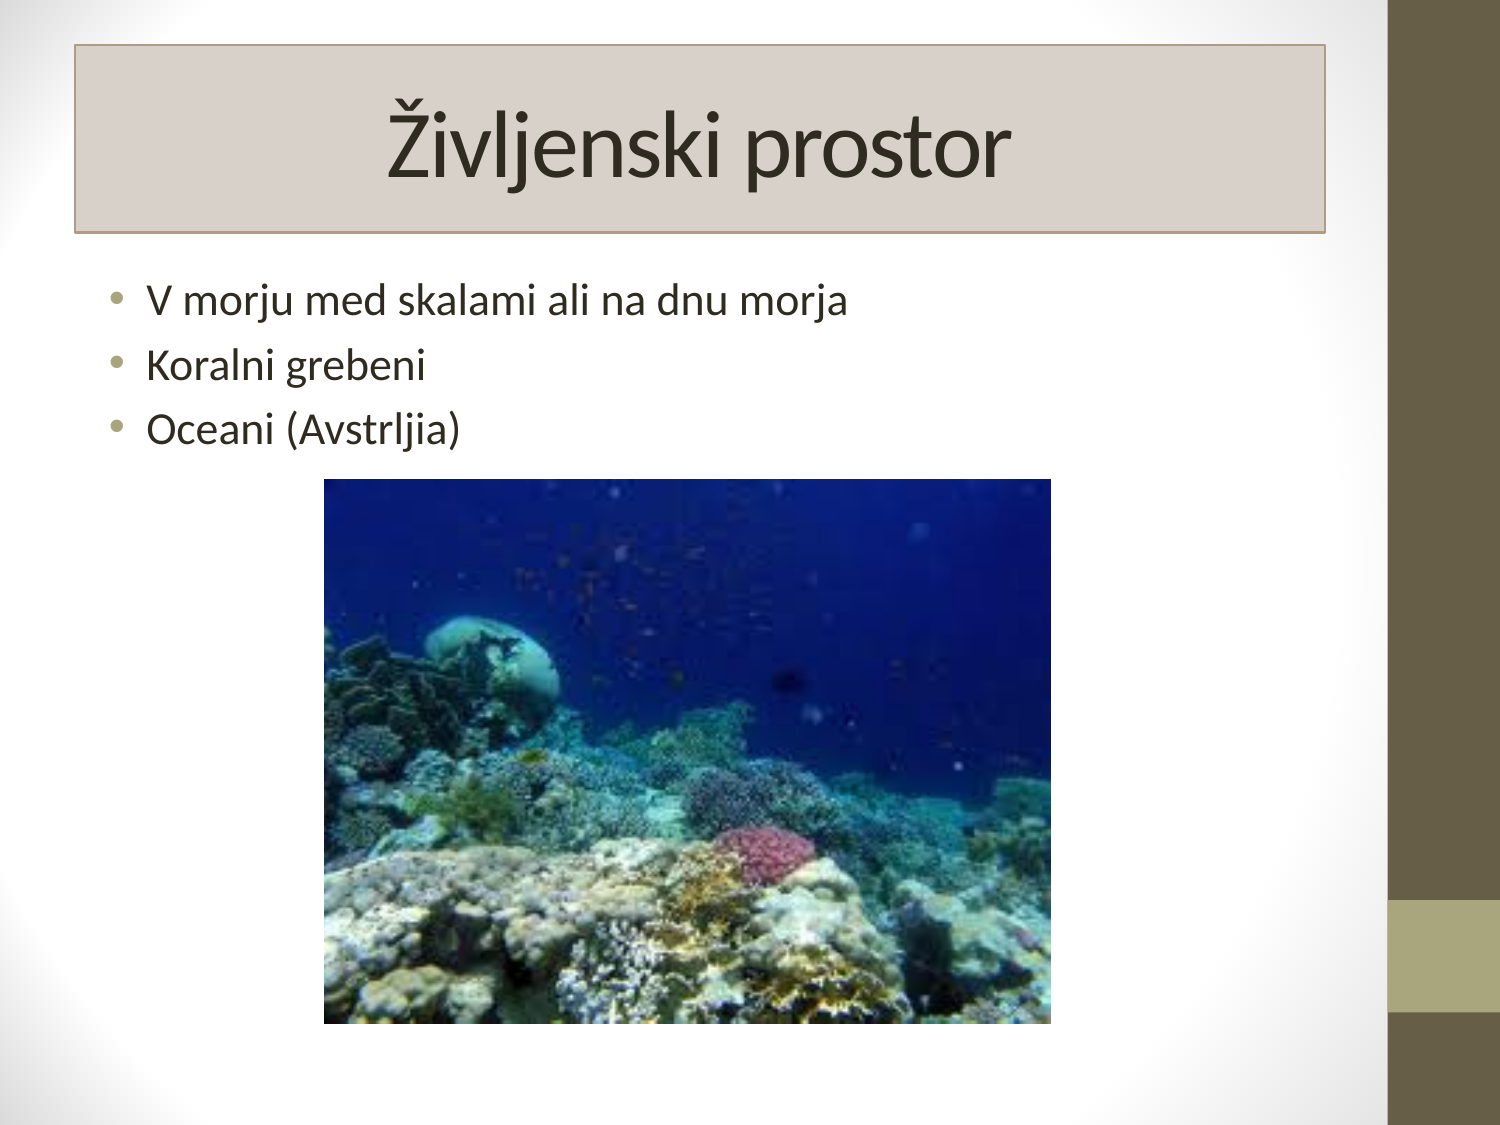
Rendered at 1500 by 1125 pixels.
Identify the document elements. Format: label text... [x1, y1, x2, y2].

list V morju med skalami ali na dnu morja Koralni grebeni Oceani (Avstrljia) [75, 262, 1325, 1050]
picture [0, 0, 1387, 1125]
title Življenski prostor [75, 45, 1325, 233]
